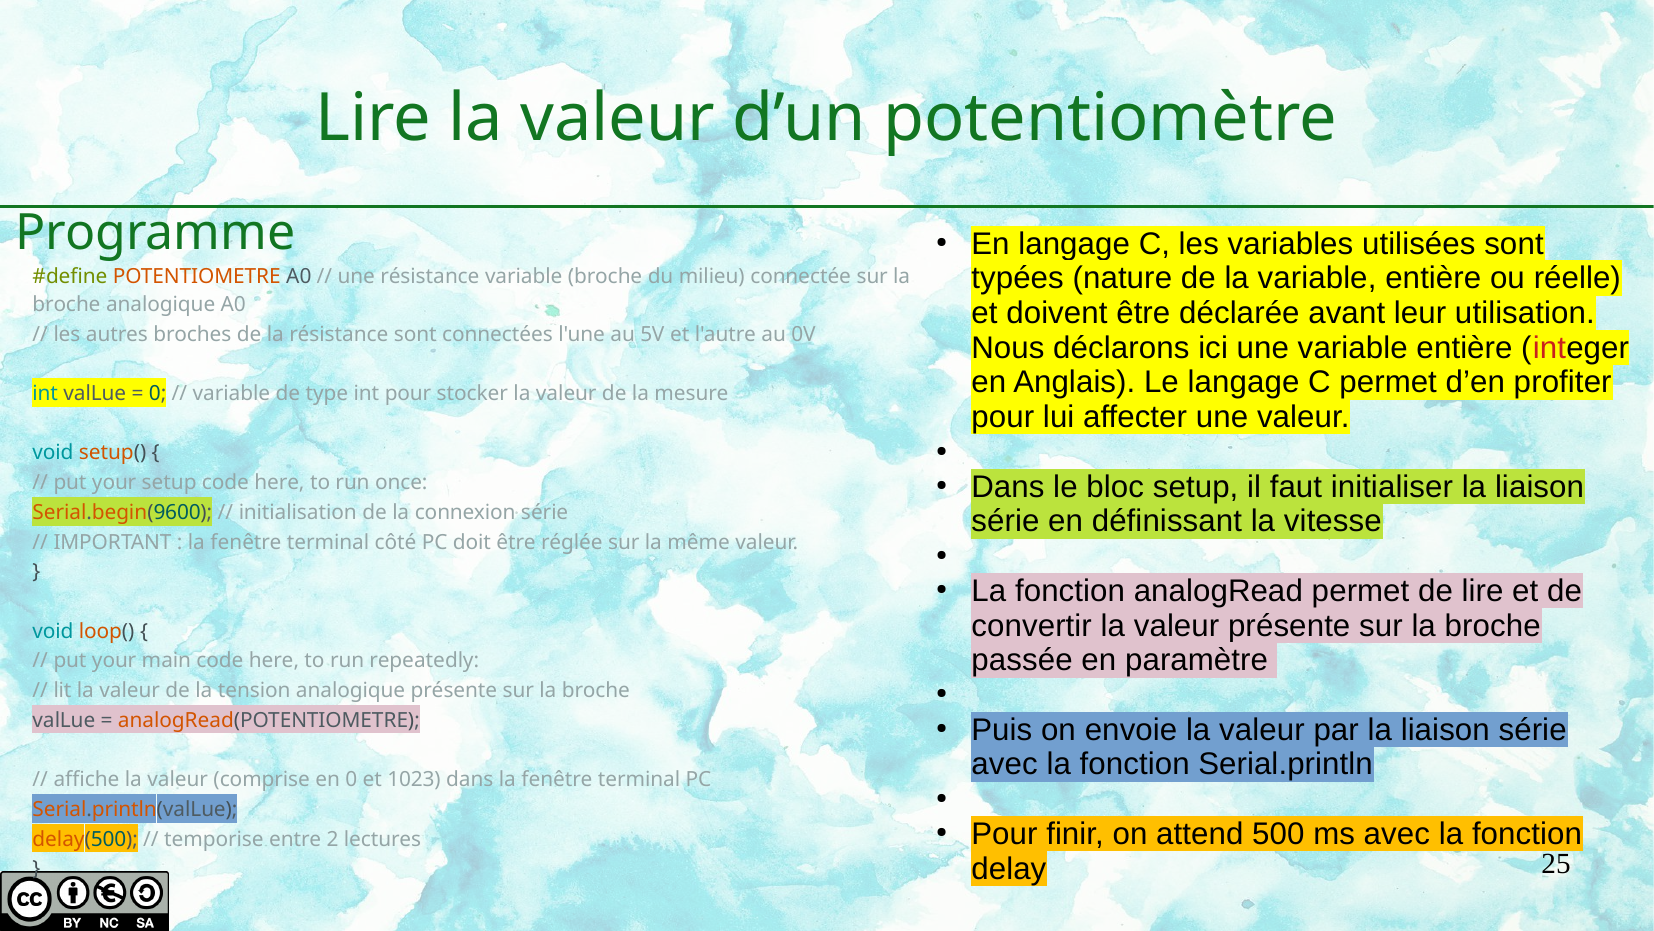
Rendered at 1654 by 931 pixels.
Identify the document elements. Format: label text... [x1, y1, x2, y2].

text_box #define POTENTIOMETRE A0 // une résistance variable (broche du milieu) connectée sur la broche analogique A0 // les autres broches de la résistance sont connectées l'une au 5V et l'autre au 0V int valLue = 0; // variable de type int pour stocker la valeur de la mesure void setup() { // put your setup code here, to run once: Serial.begin(9600); // initialisation de la connexion série // IMPORTANT : la fenêtre terminal côté PC doit être réglée sur la même valeur. } void loop() { // put your main code here, to run repeatedly: // lit la valeur de la tension analogique présente sur la broche valLue = analogRead(POTENTIOMETRE); // affiche la valeur (comprise en 0 et 1023) dans la fenêtre terminal PC Serial.println(valLue); delay(500); // temporise entre 2 lectures } [17, 253, 921, 882]
picture [0, 871, 169, 931]
text_box En langage C, les variables utilisées sont typées (nature de la variable, entière ou réelle) et doivent être déclarée avant leur utilisation. Nous déclarons ici une variable entière (integer en Anglais). Le langage C permet d’en profiter pour lui affecter une valeur. Dans le bloc setup, il faut initialiser la liaison série en définissant la vitesse La fonction analogRead permet de lire et de convertir la valeur présente sur la broche passée en paramètre Puis on envoie la valeur par la liaison série avec la fonction Serial.println Pour finir, on attend 500 ms avec la fonction delay [921, 218, 1654, 894]
list Programme [15, 196, 1504, 274]
title Lire la valeur d’un potentiomètre [82, 37, 1571, 193]
